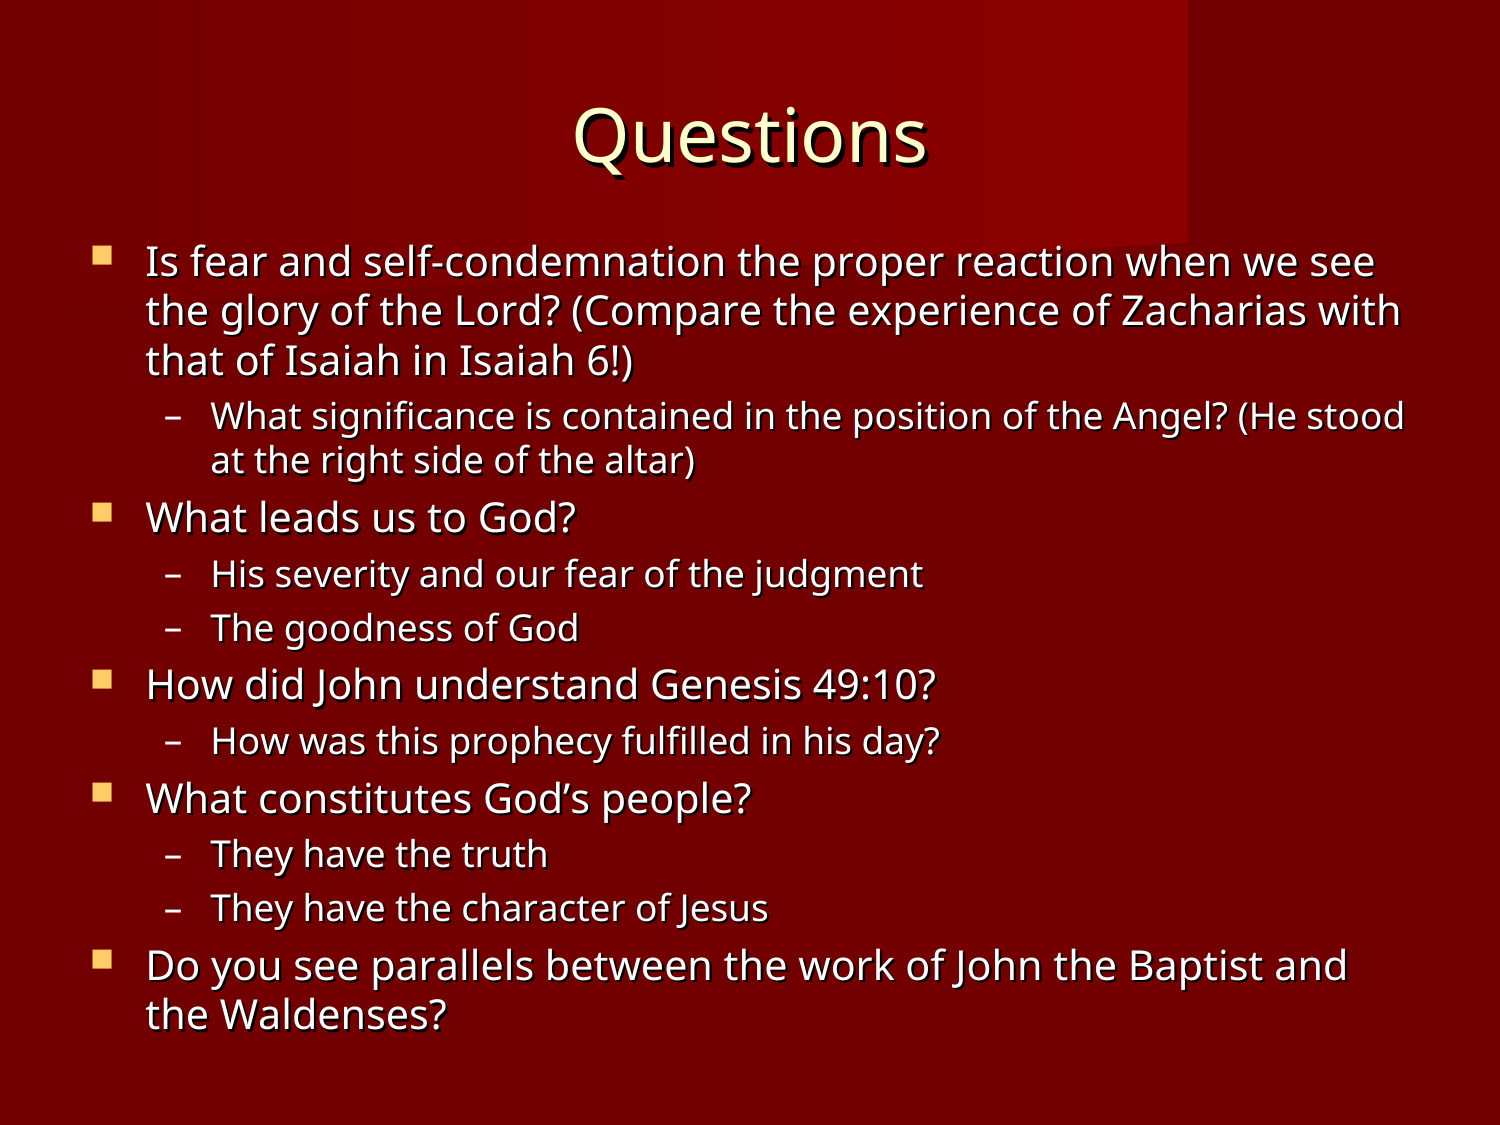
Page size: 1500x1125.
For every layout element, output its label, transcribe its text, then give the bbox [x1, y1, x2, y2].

list Is fear and self-condemnation the proper reaction when we see the glory of the Lord? (Compare the experience of Zacharias with that of Isaiah in Isaiah 6!) What significance is contained in the position of the Angel? (He stood at the right side of the altar) What leads us to God? His severity and our fear of the judgment The goodness of God How did John understand Genesis 49:10? How was this prophecy fulfilled in his day? What constitutes God’s people? They have the truth They have the character of Jesus Do you see parallels between the work of John the Baptist and the Waldenses? [75, 227, 1426, 1056]
title Questions [75, 39, 1426, 227]
